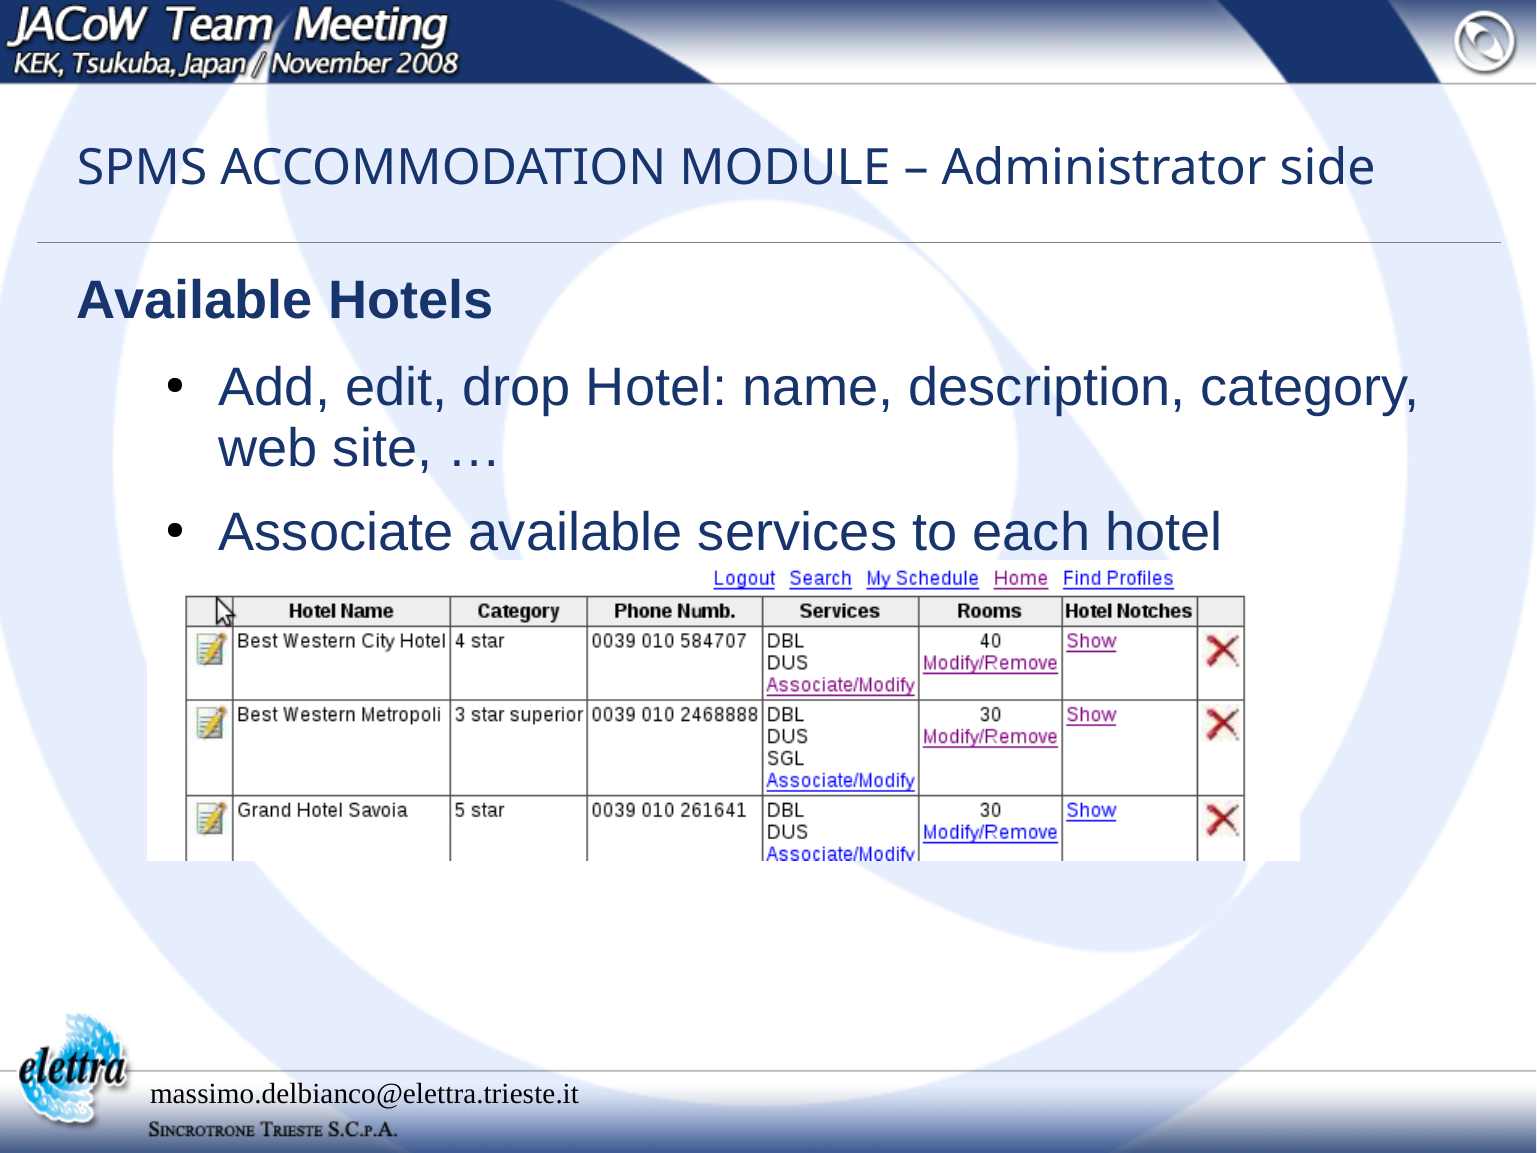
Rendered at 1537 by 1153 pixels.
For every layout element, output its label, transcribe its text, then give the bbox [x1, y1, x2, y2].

title SPMS ACCOMMODATION MODULE – Administrator side [76, 109, 1460, 221]
list Available Hotels Add, edit, drop Hotel: name, description, category, web site, … Associate available services to each hotel [76, 269, 1460, 1016]
picture [0, 0, 1537, 1153]
